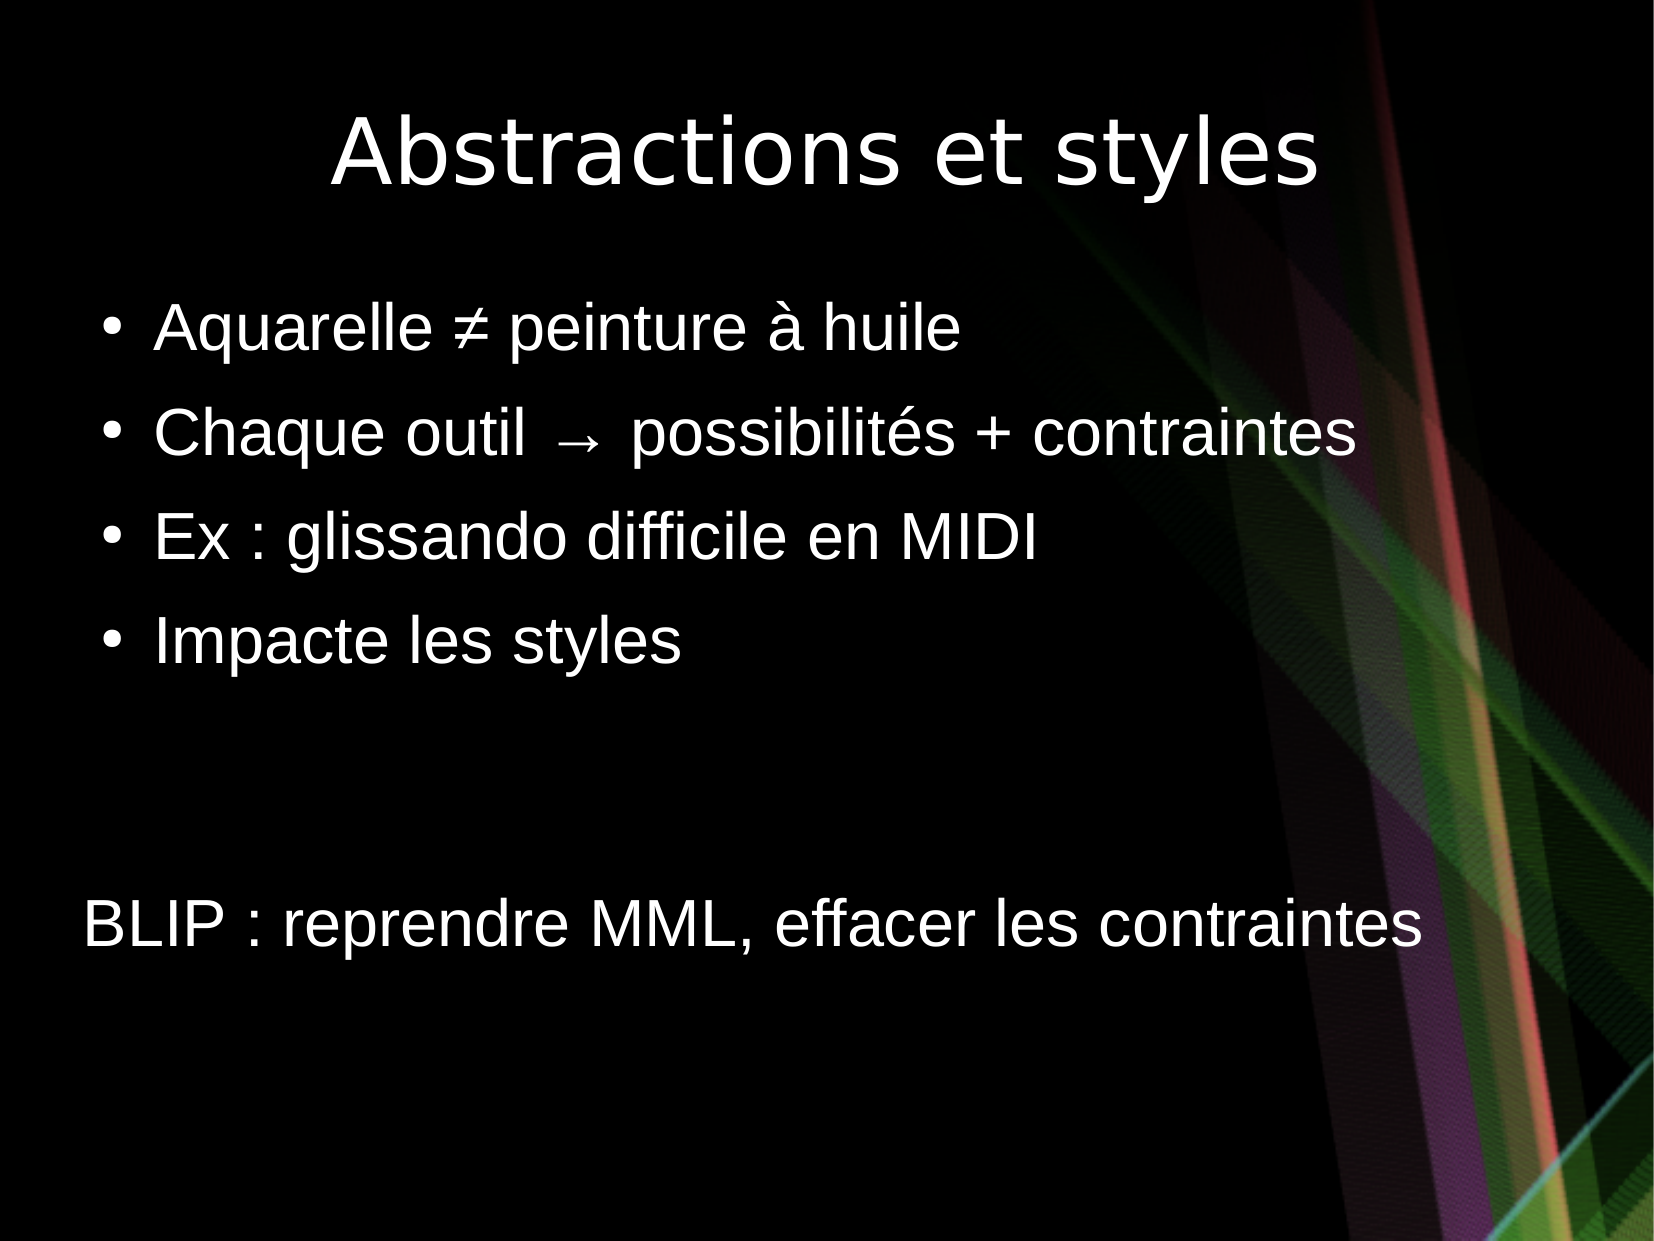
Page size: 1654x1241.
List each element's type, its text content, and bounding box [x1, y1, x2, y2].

title Abstractions et styles [82, 49, 1571, 257]
list Aquarelle ≠ peinture à huile Chaque outil → possibilités + contraintes Ex : glissando difficile en MIDI Impacte les styles BLIP : reprendre MML, effacer les contraintes [82, 290, 1571, 1182]
picture [0, 0, 1654, 1241]
